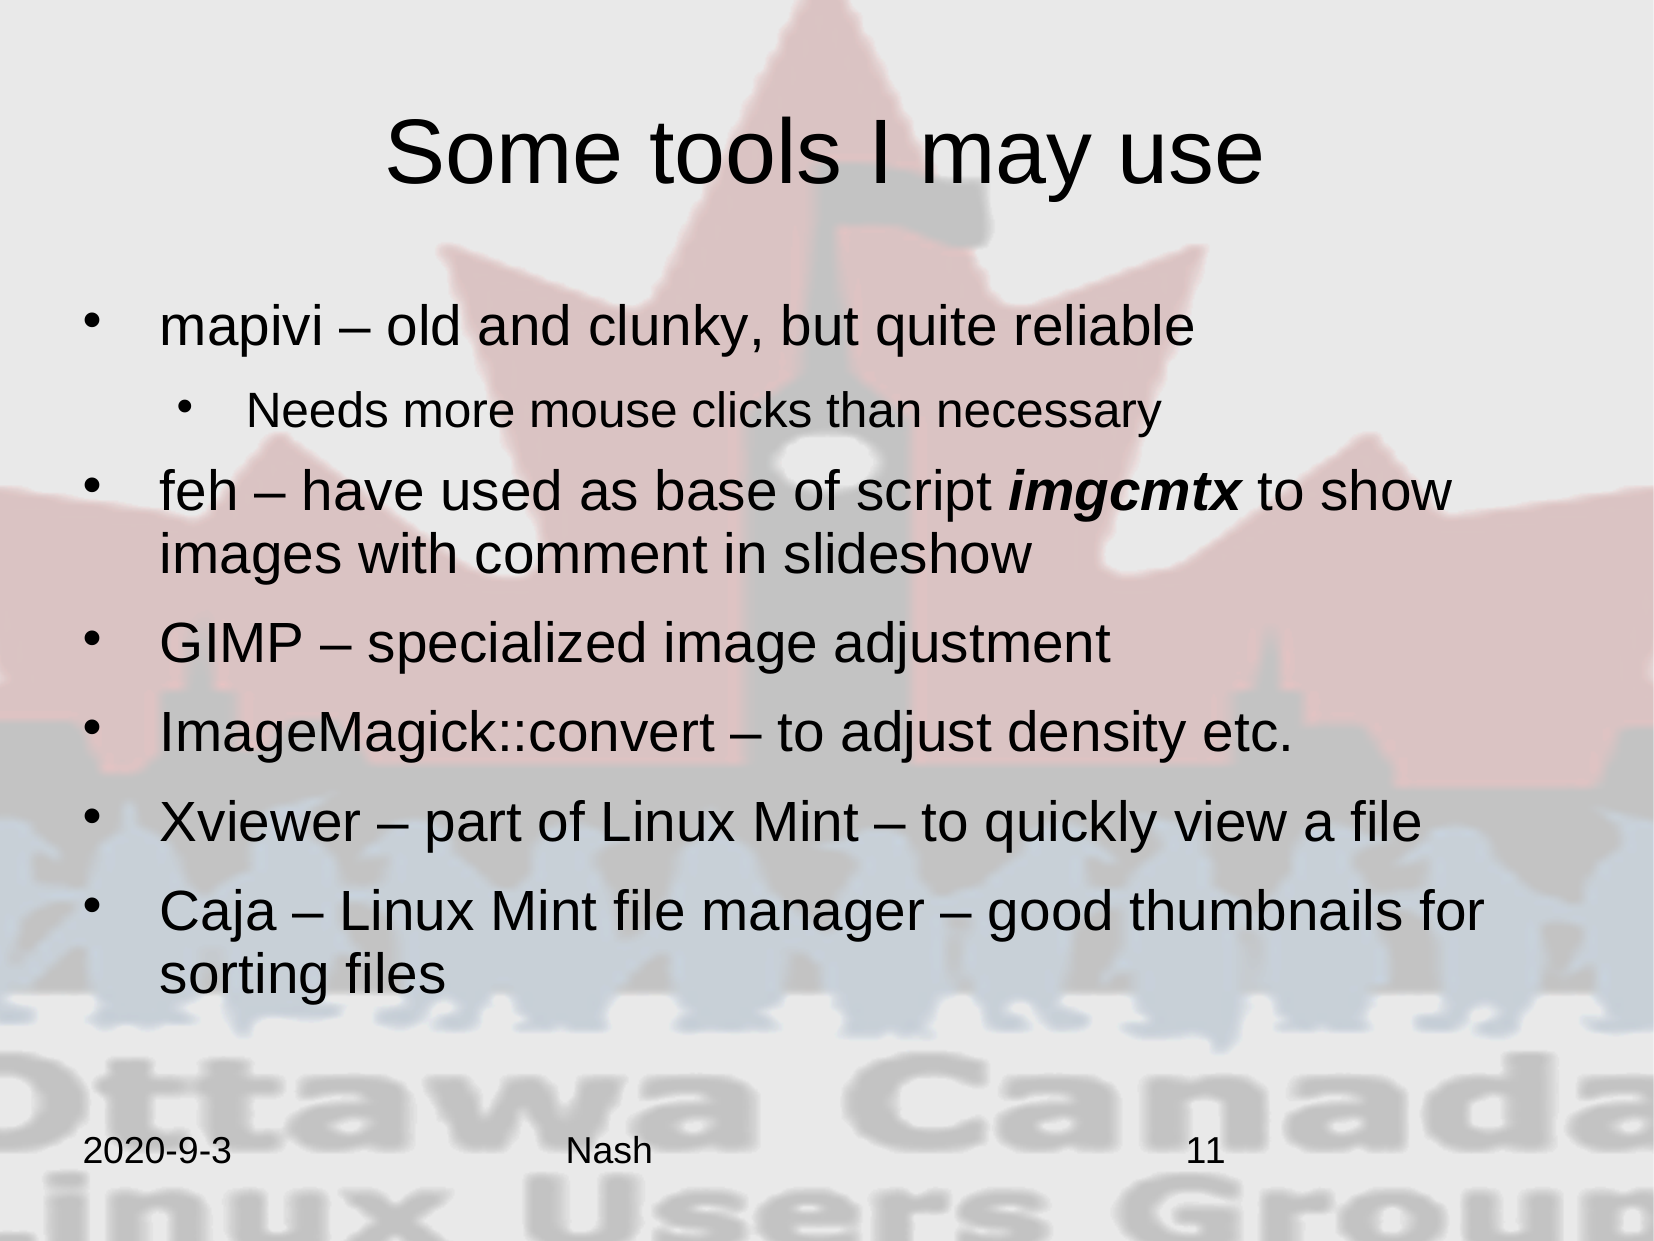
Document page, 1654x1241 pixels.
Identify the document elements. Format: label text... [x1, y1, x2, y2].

title Some tools I may use [82, 49, 1569, 255]
picture [0, 0, 1654, 1241]
list mapivi – old and clunky, but quite reliable Needs more mouse clicks than necessary feh – have used as base of script imgcmtx to show images with comment in slideshow GIMP – specialized image adjustment ImageMagick::convert – to adjust density etc. Xviewer – part of Linux Mint – to quickly view a file Caja – Linux Mint file manager – good thumbnails for sorting files [82, 290, 1569, 1008]
